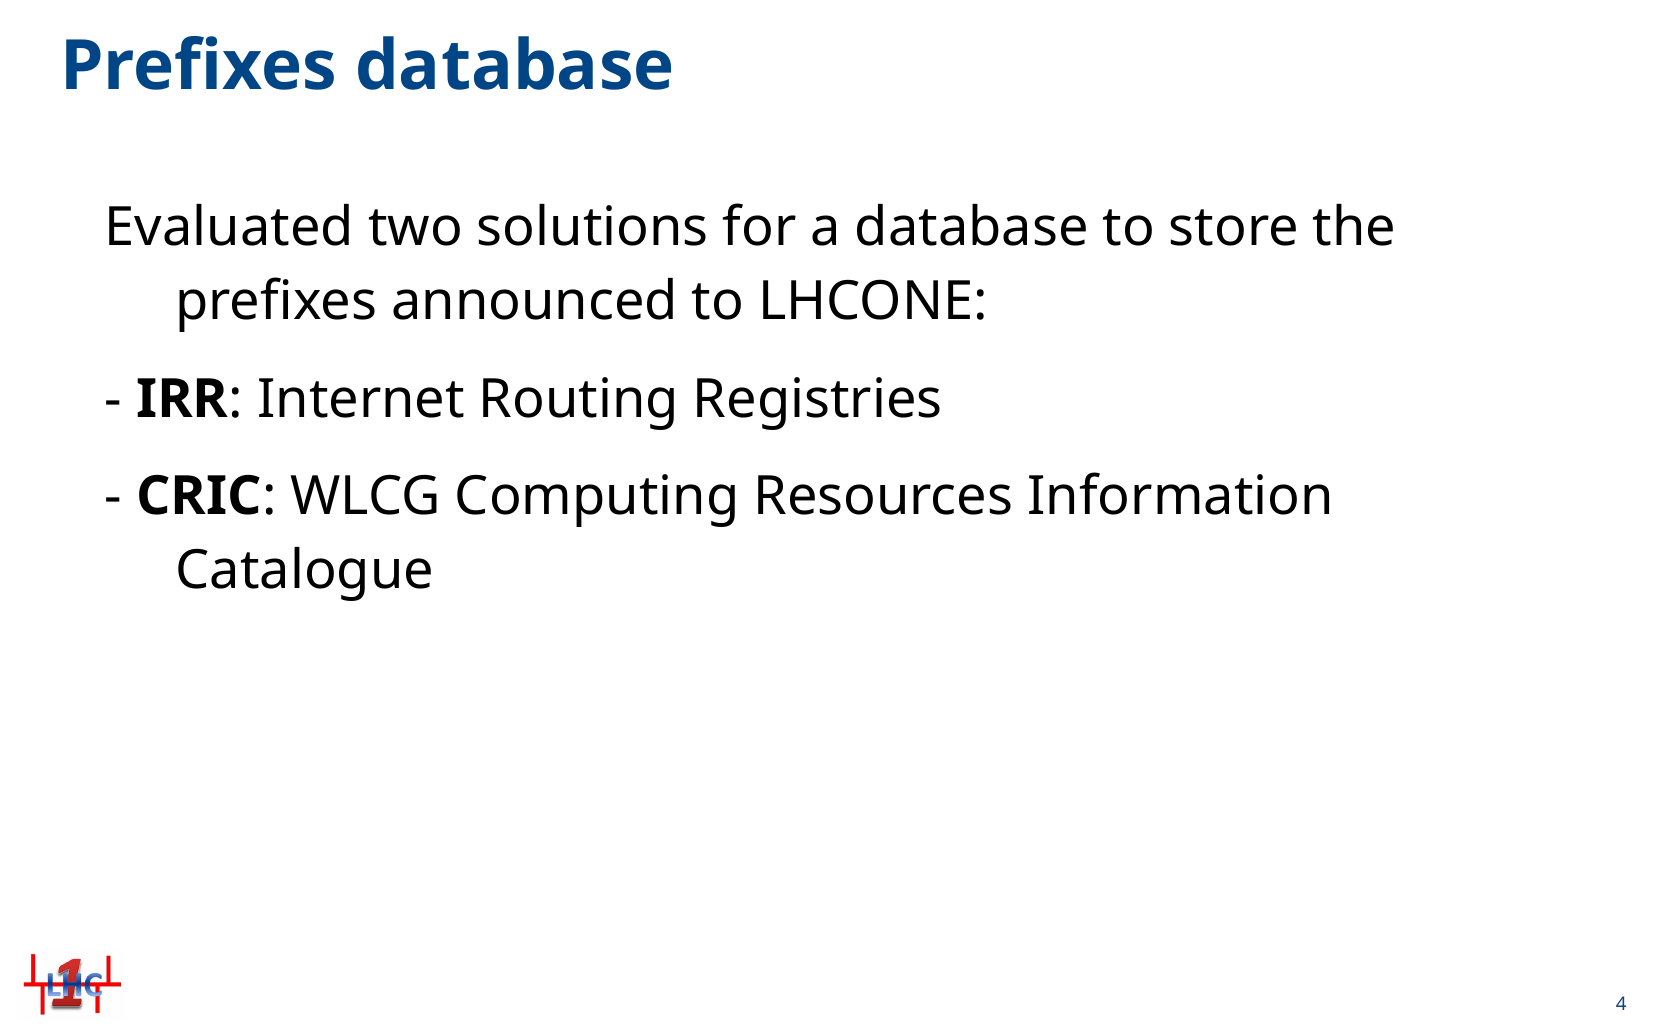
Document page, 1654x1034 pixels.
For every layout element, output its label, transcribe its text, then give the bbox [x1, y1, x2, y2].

picture [16, 949, 90, 1032]
text_box Evaluated two solutions for a database to store the prefixes announced to LHCONE: - IRR: Internet Routing Registries - CRIC: WLCG Computing Resources Information Catalogue [90, 180, 1591, 1030]
title Prefixes database [60, 0, 1528, 138]
